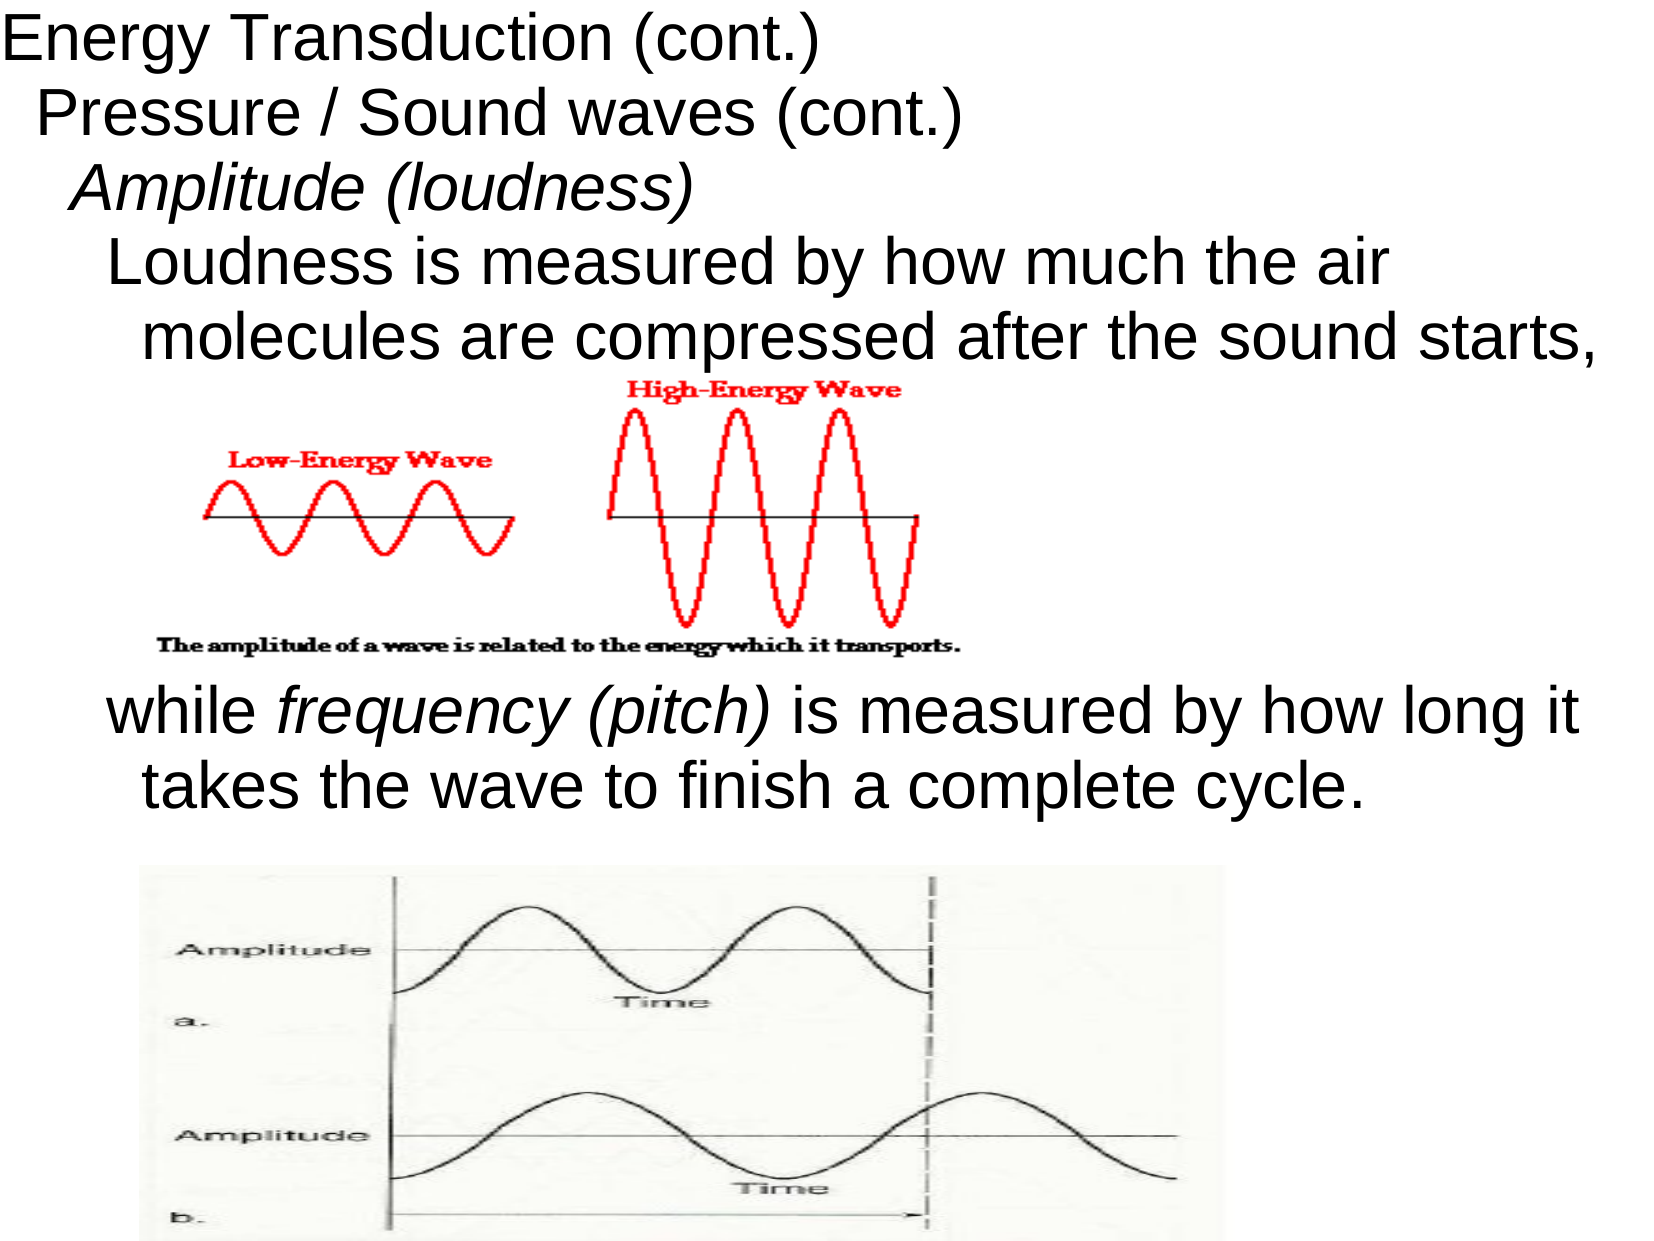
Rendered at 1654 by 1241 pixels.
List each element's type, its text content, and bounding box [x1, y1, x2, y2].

picture [139, 865, 1238, 1241]
picture [150, 374, 976, 663]
text_box Energy Transduction (cont.) Pressure / Sound waves (cont.) Amplitude (loudness) Loudness is measured by how much the air molecules are compressed after the sound starts, while frequency (pitch) is measured by how long it takes the wave to finish a complete cycle. [0, 0, 1613, 823]
